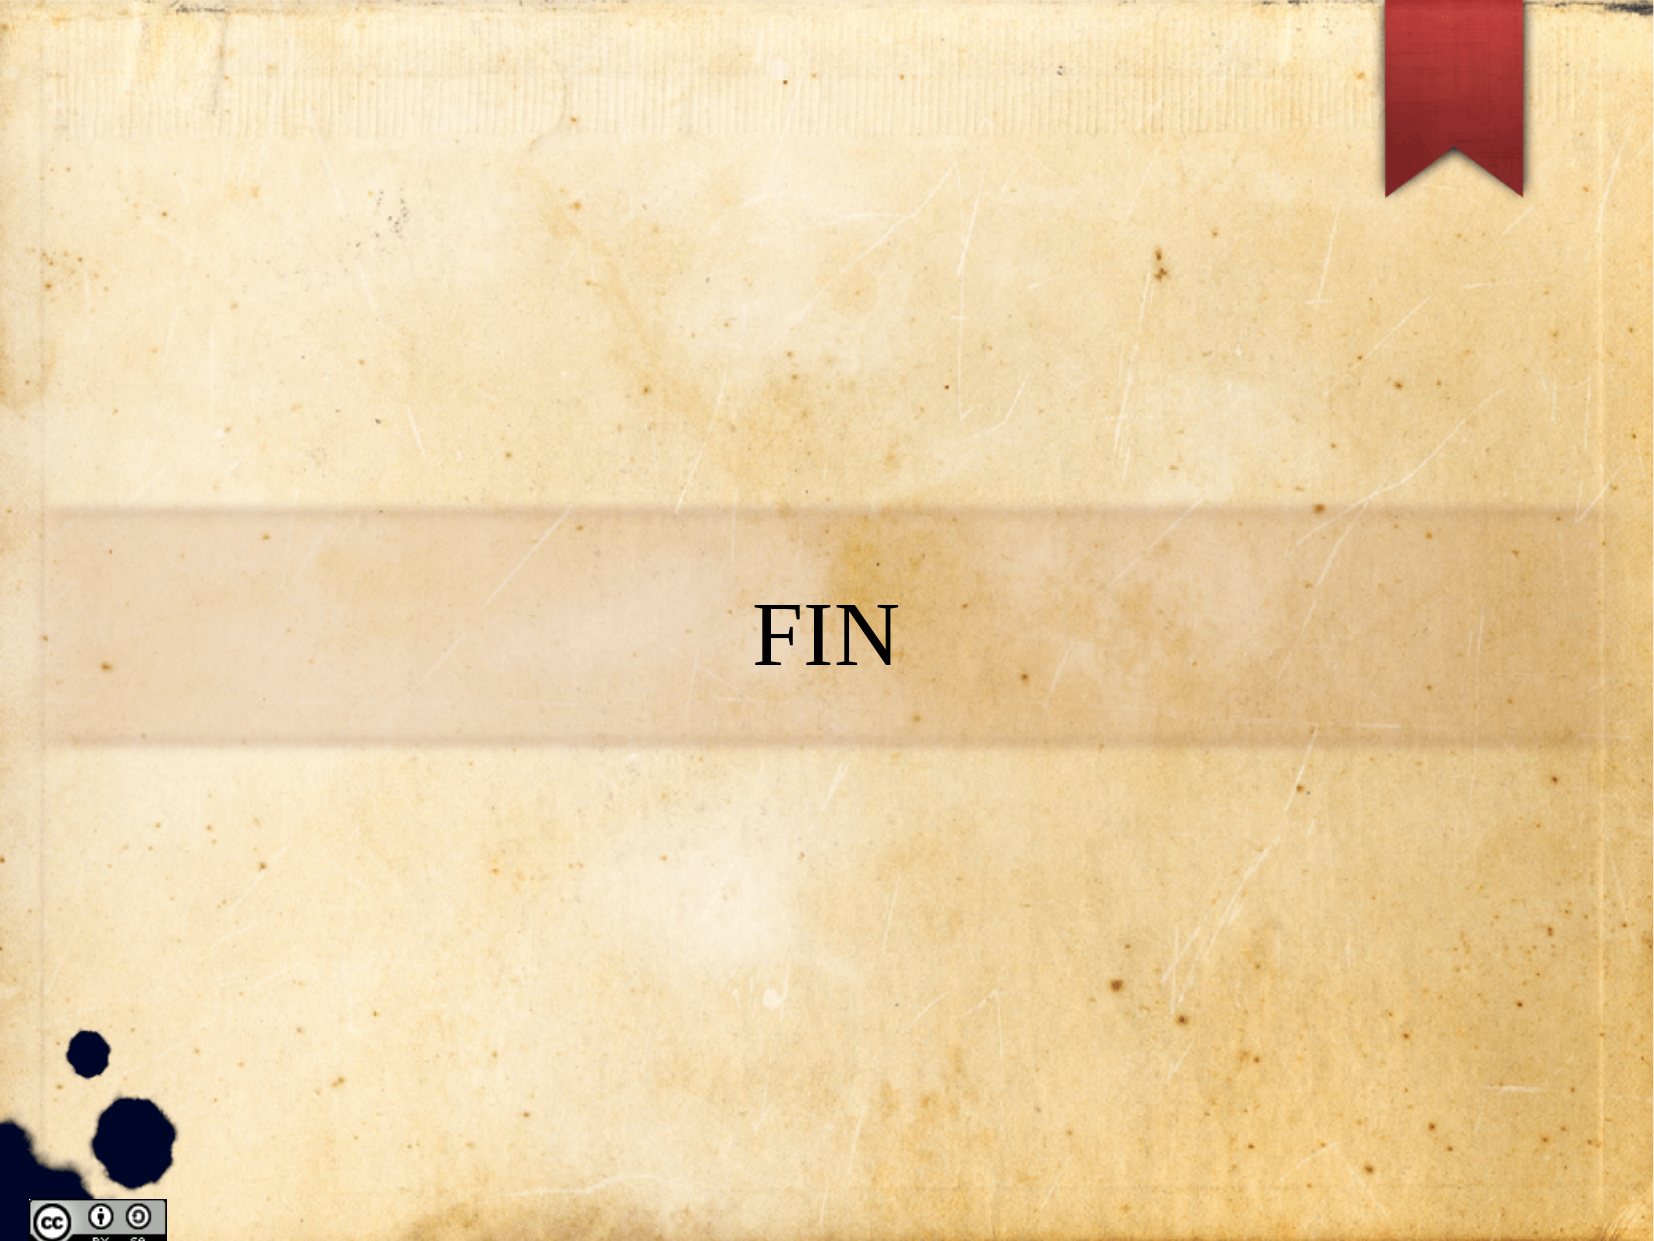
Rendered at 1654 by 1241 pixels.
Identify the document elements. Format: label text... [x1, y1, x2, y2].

picture [0, 0, 1654, 1241]
title FIN [59, 531, 1595, 739]
